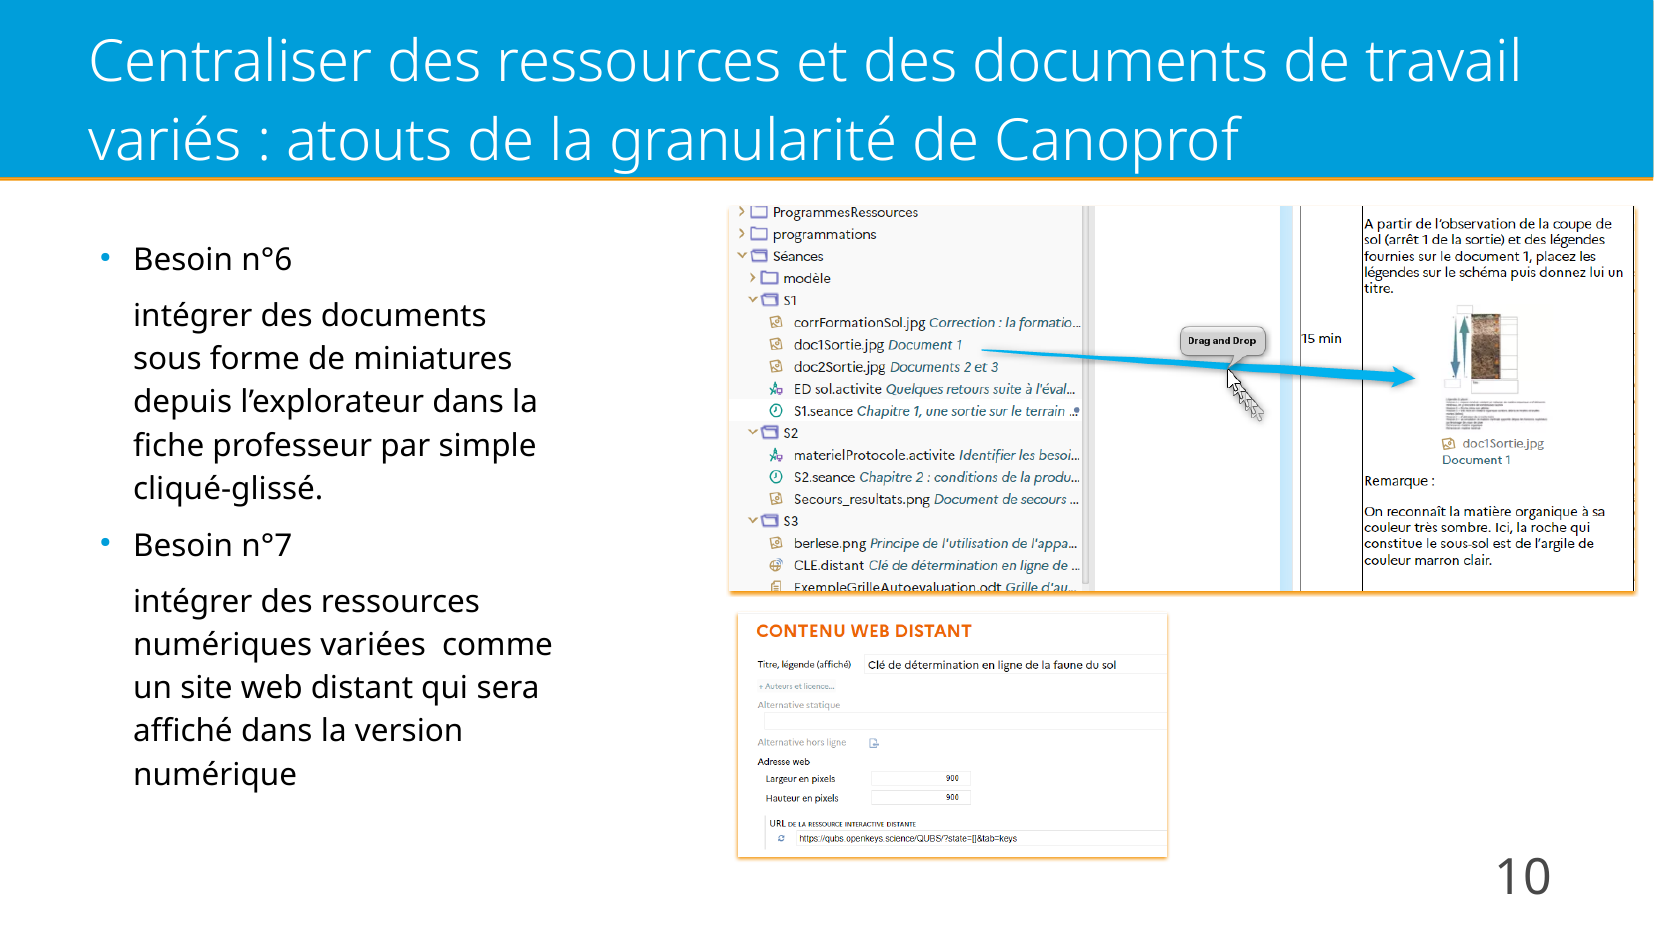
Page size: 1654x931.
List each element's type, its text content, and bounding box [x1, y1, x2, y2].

title Centraliser des ressources et des documents de travail variés : atouts de la granularité de Canoprof [88, 14, 1565, 178]
list Besoin n°6 intégrer des documents sous forme de miniatures depuis l’explorateur dans la fiche professeur par simple cliqué-glissé. Besoin n°7 intégrer des ressources numériques variées comme un site web distant qui sera affiché dans la version numérique [88, 236, 562, 813]
picture [0, 181, 1654, 931]
